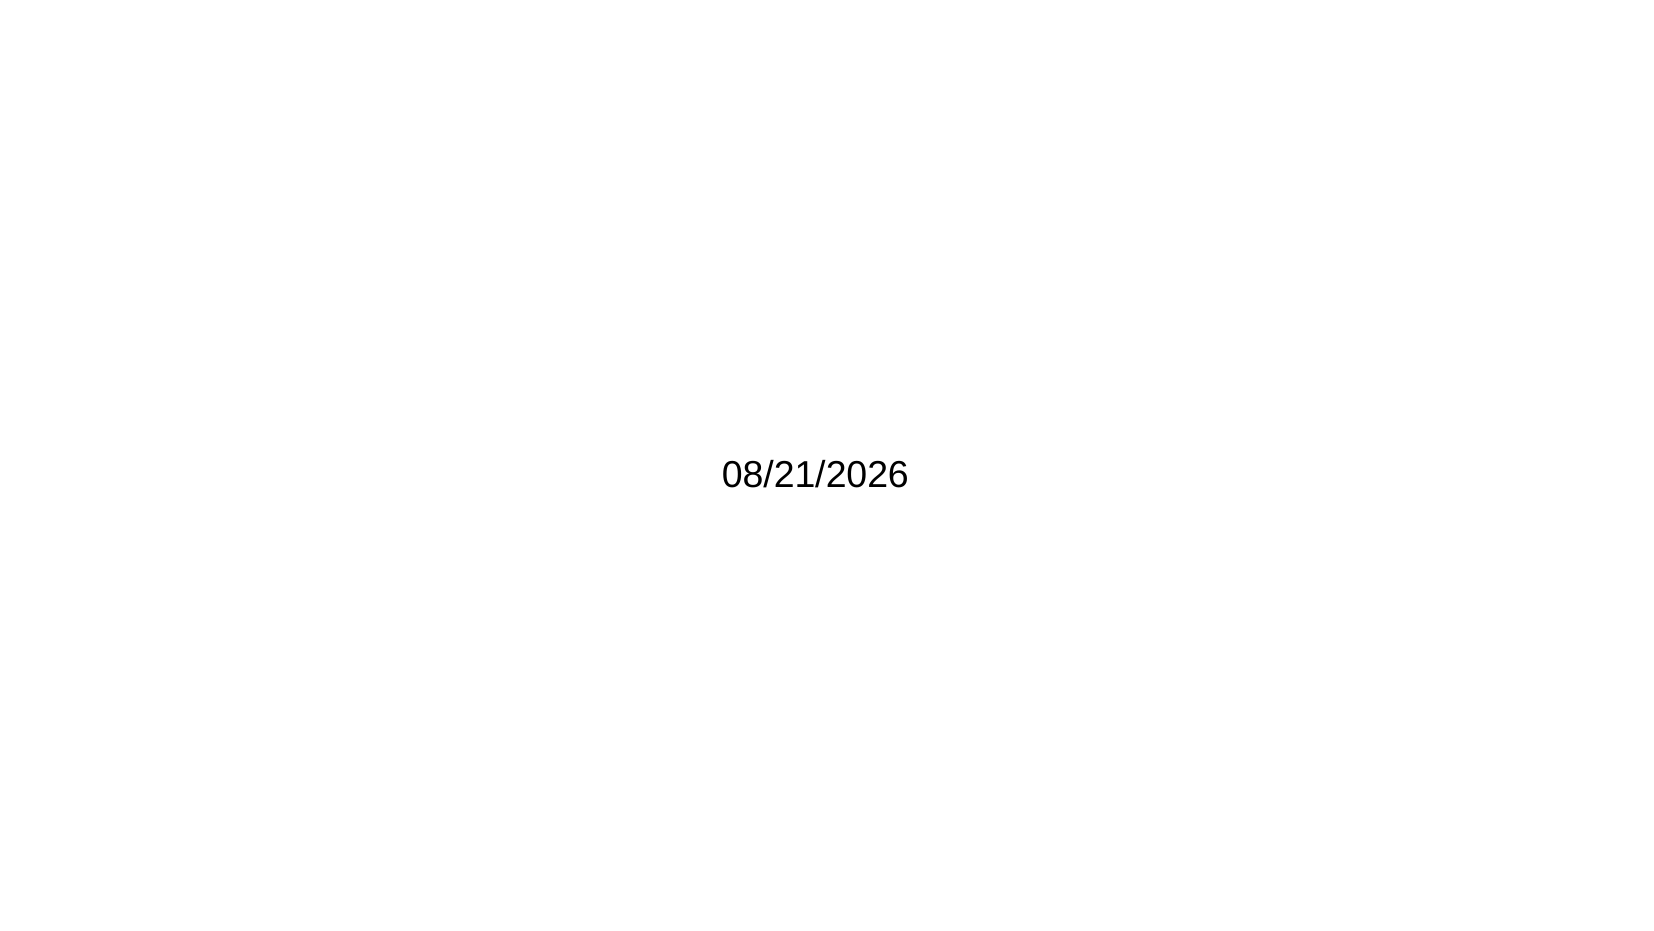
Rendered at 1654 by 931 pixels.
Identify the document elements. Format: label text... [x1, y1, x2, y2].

text_box 06/29/2021 [707, 446, 965, 517]
